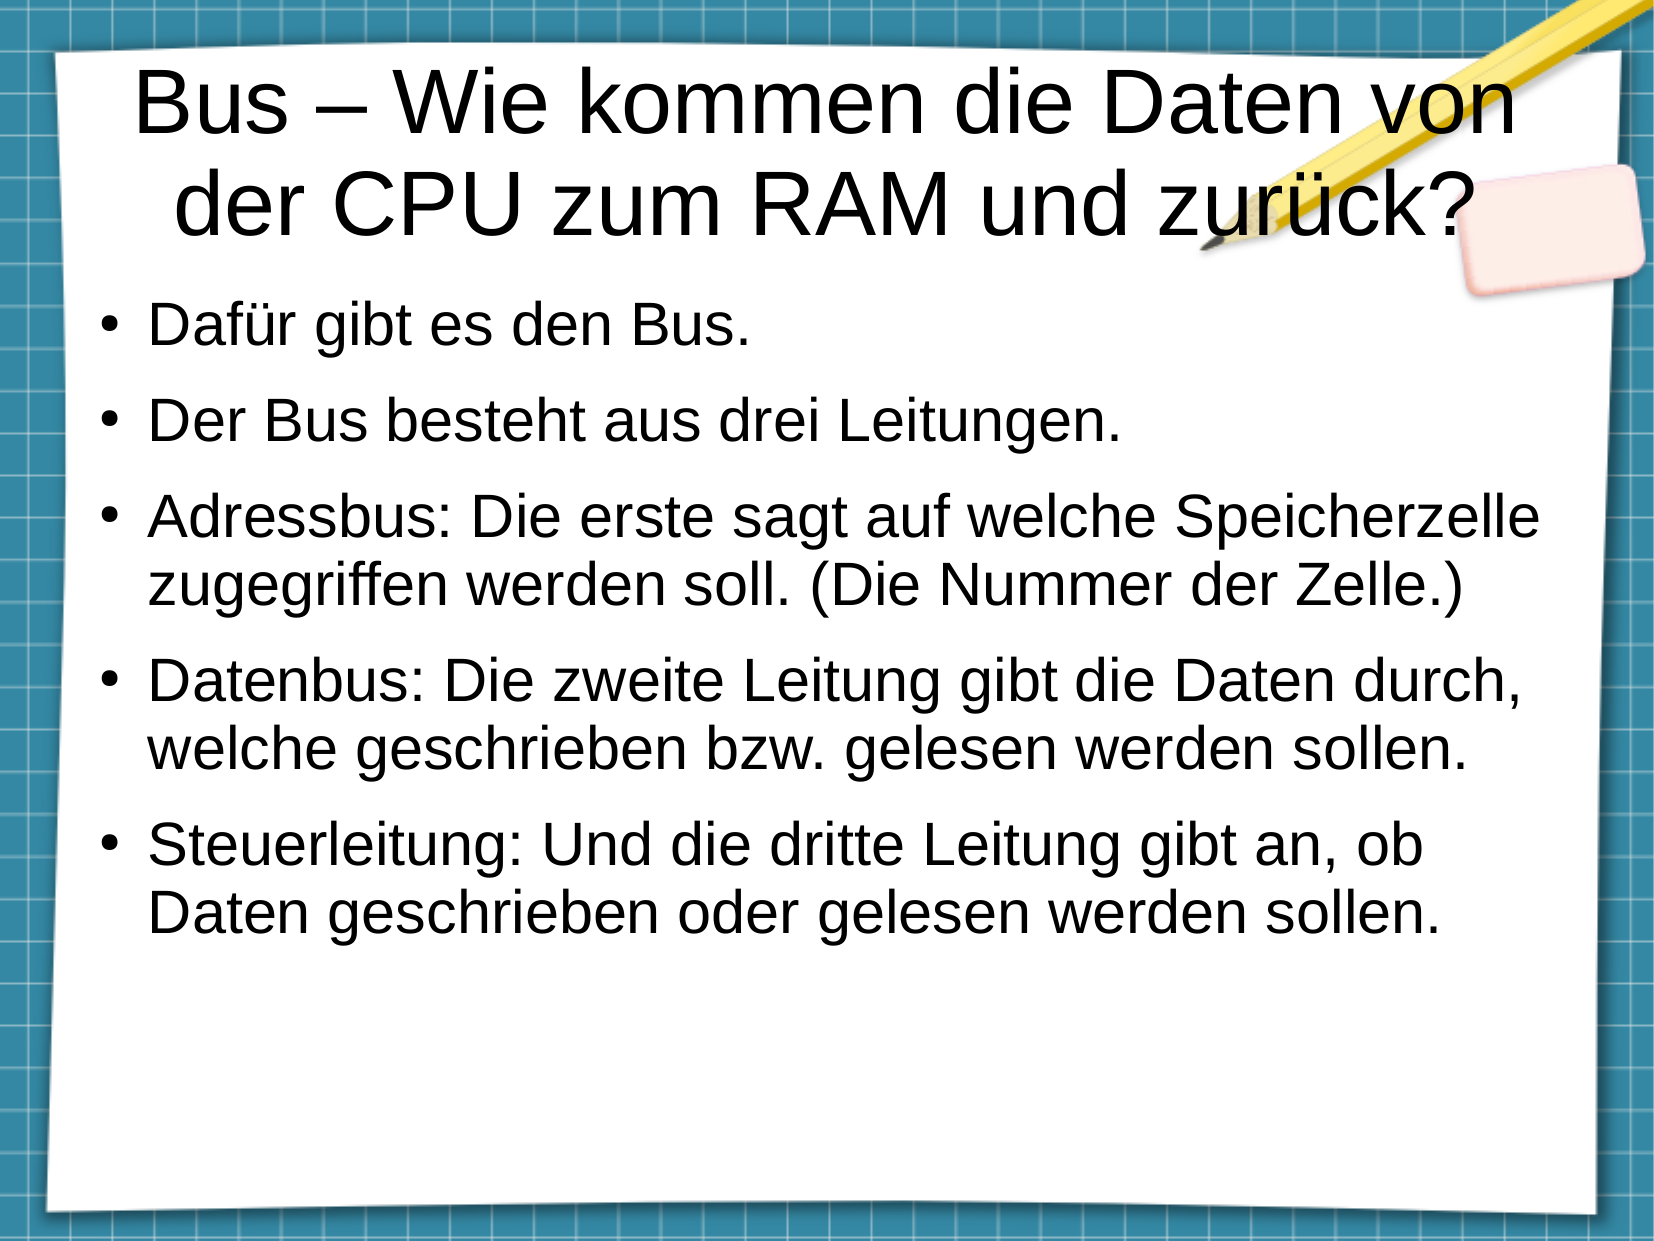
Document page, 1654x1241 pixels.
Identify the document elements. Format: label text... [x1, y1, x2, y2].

list Dafür gibt es den Bus. Der Bus besteht aus drei Leitungen. Adressbus: Die erste sagt auf welche Speicherzelle zugegriffen werden soll. (Die Nummer der Zelle.) Datenbus: Die zweite Leitung gibt die Daten durch, welche geschrieben bzw. gelesen werden sollen. Steuerleitung: Und die dritte Leitung gibt an, ob Daten geschrieben oder gelesen werden sollen. [82, 290, 1571, 1010]
picture [0, 0, 1654, 1241]
title Bus – Wie kommen die Daten von der CPU zum RAM und zurück? [82, 49, 1571, 257]
